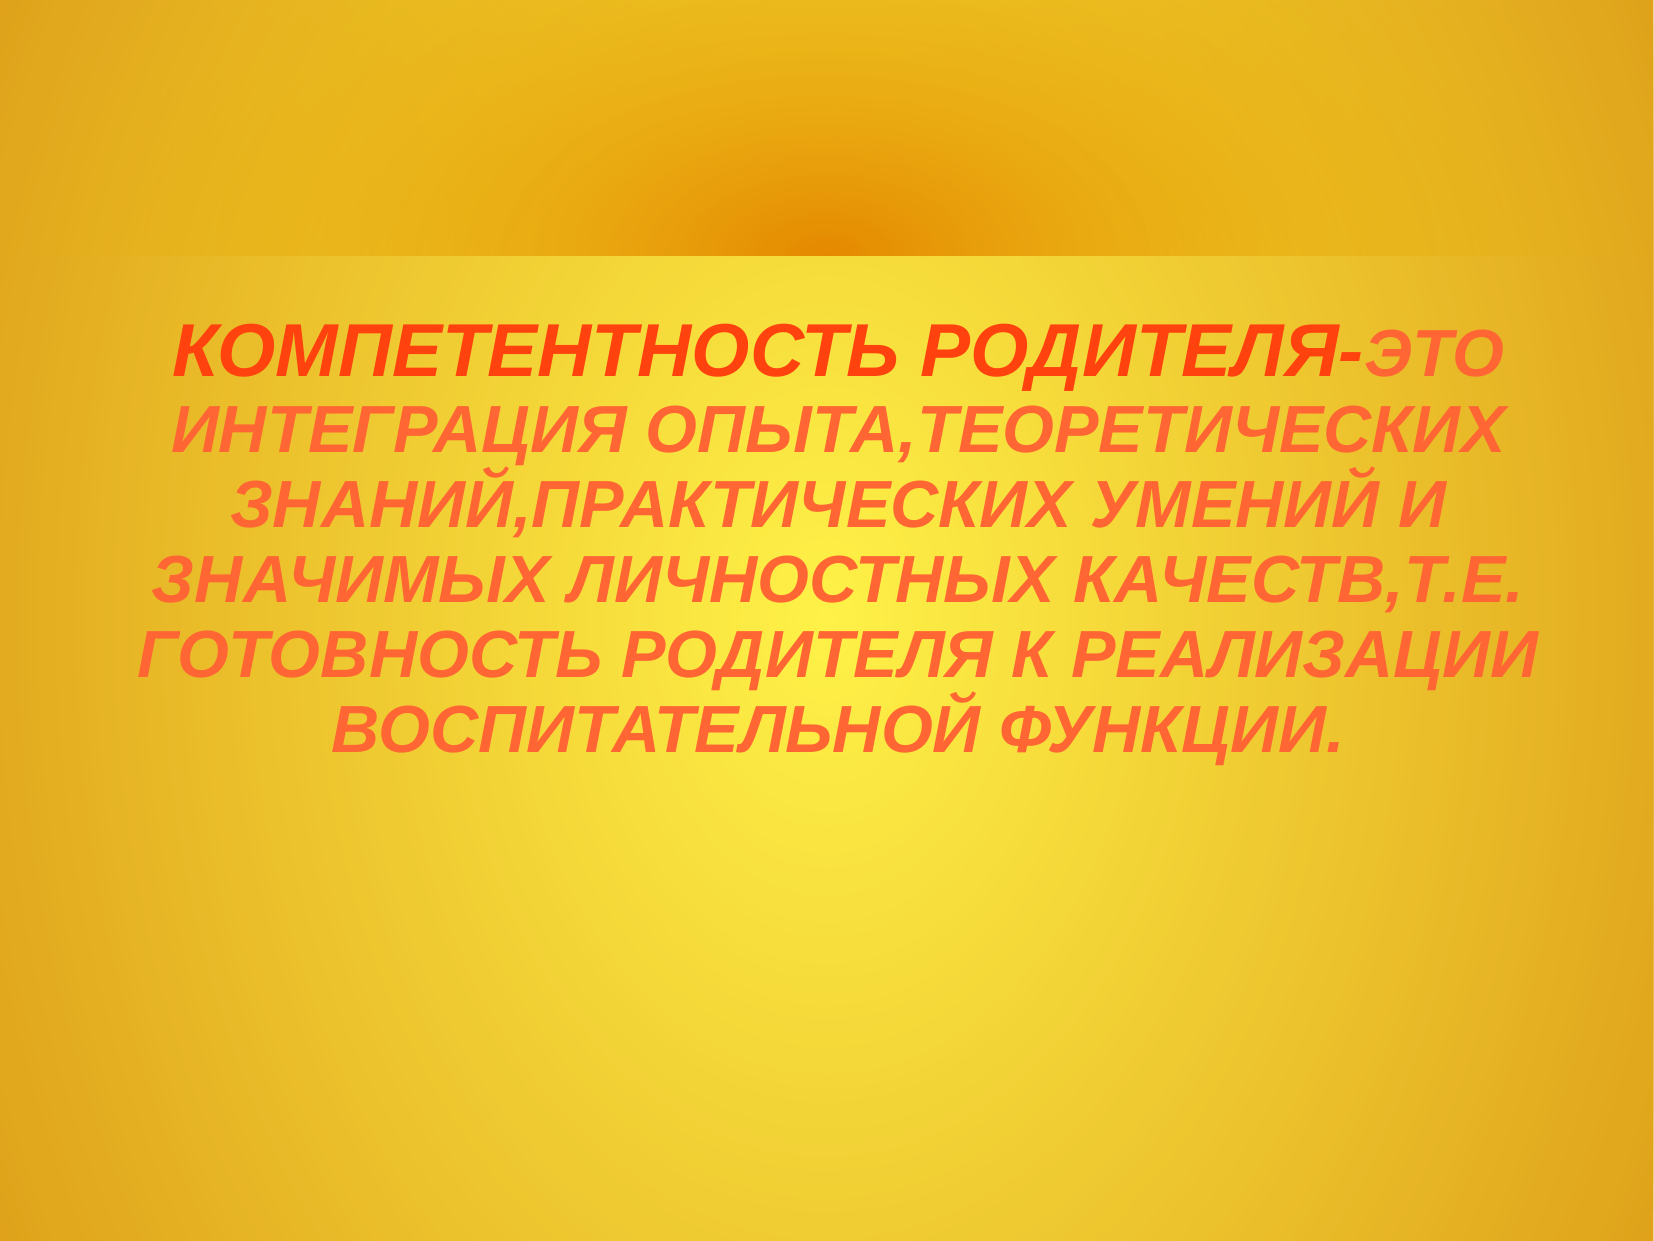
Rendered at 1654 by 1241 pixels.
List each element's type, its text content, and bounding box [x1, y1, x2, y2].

title КОМПЕТЕНТНОСТЬ РОДИТЕЛЯ-ЭТО ИНТЕГРАЦИЯ ОПЫТА,ТЕОРЕТИЧЕСКИХ ЗНАНИЙ,ПРАКТИЧЕСКИХ УМЕНИЙ И ЗНАЧИМЫХ ЛИЧНОСТНЫХ КАЧЕСТВ,Т.Е. ГОТОВНОСТЬ РОДИТЕЛЯ К РЕАЛИЗАЦИИ ВОСПИТАТЕЛЬНОЙ ФУНКЦИИ. [94, 70, 1583, 1004]
